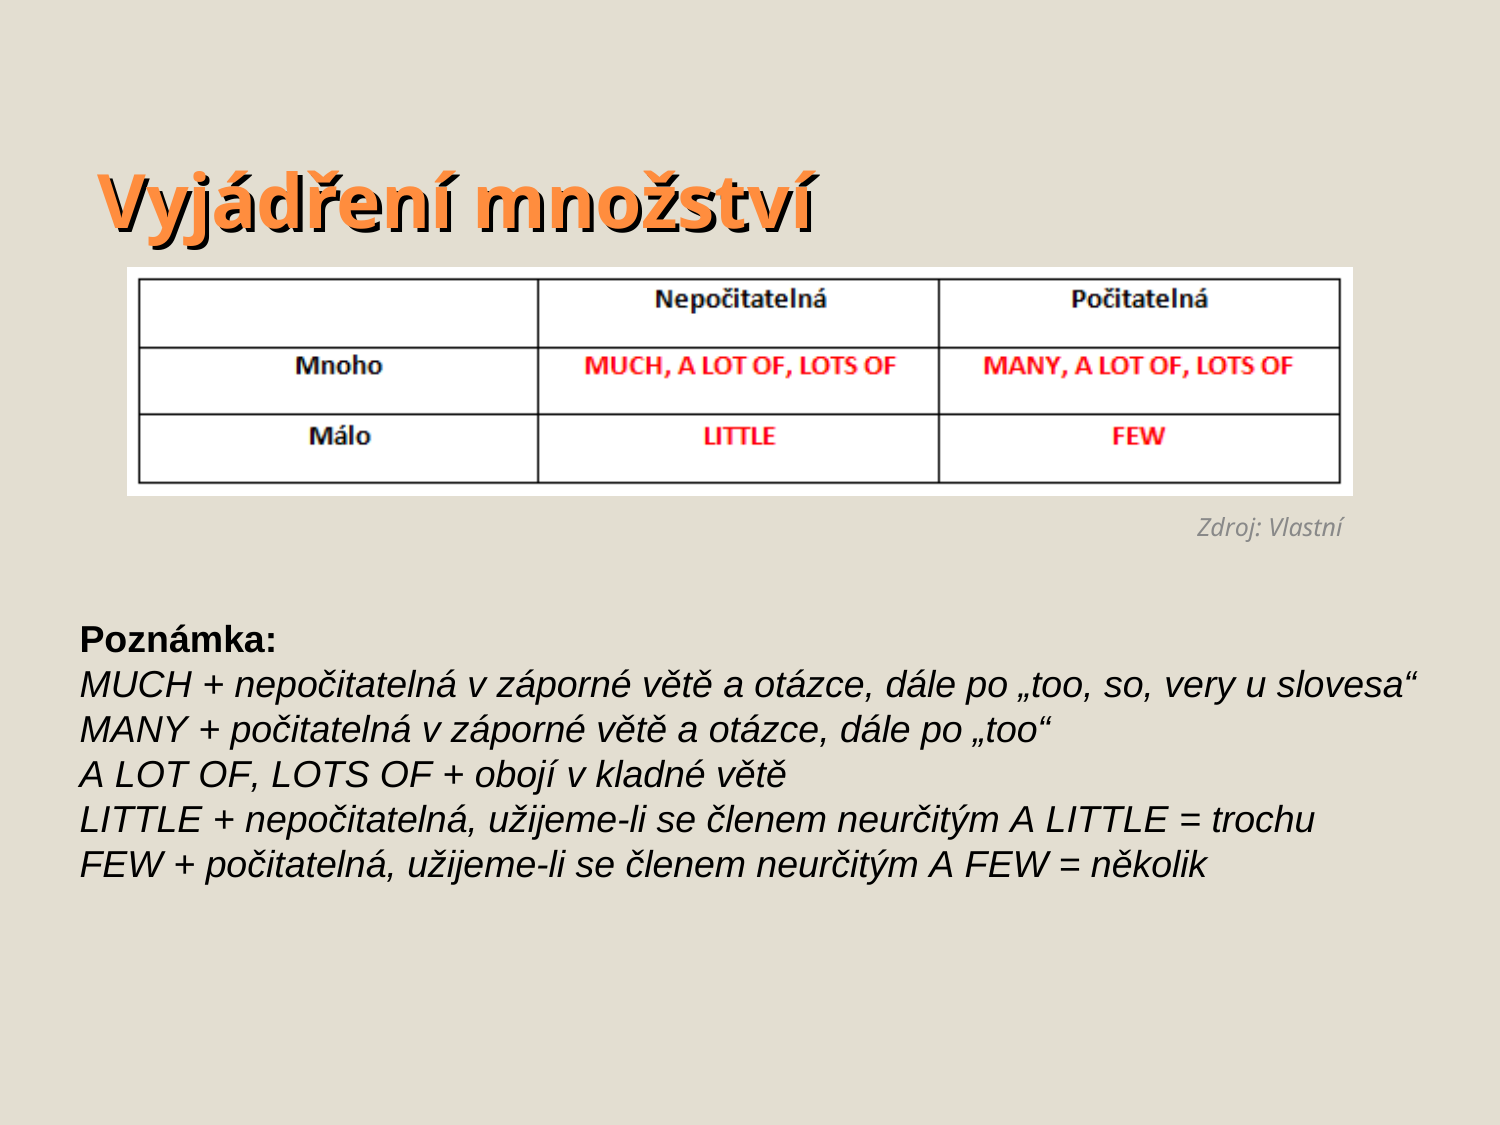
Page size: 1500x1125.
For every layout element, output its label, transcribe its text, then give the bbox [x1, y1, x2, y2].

text_box [127, 267, 1353, 496]
text_box Poznámka: MUCH + nepočitatelná v záporné větě a otázce, dále po „too, so, very u slovesa“ MANY + počitatelná v záporné větě a otázce, dále po „too“ A LOT OF, LOTS OF + obojí v kladné větě LITTLE + nepočitatelná, užijeme-li se členem neurčitým A LITTLE = trochu FEW + počitatelná, užijeme-li se členem neurčitým A FEW = několik [64, 607, 1459, 893]
title Vyjádření množství [82, 78, 1426, 251]
text_box Zdroj: Vlastní [844, 503, 1358, 571]
